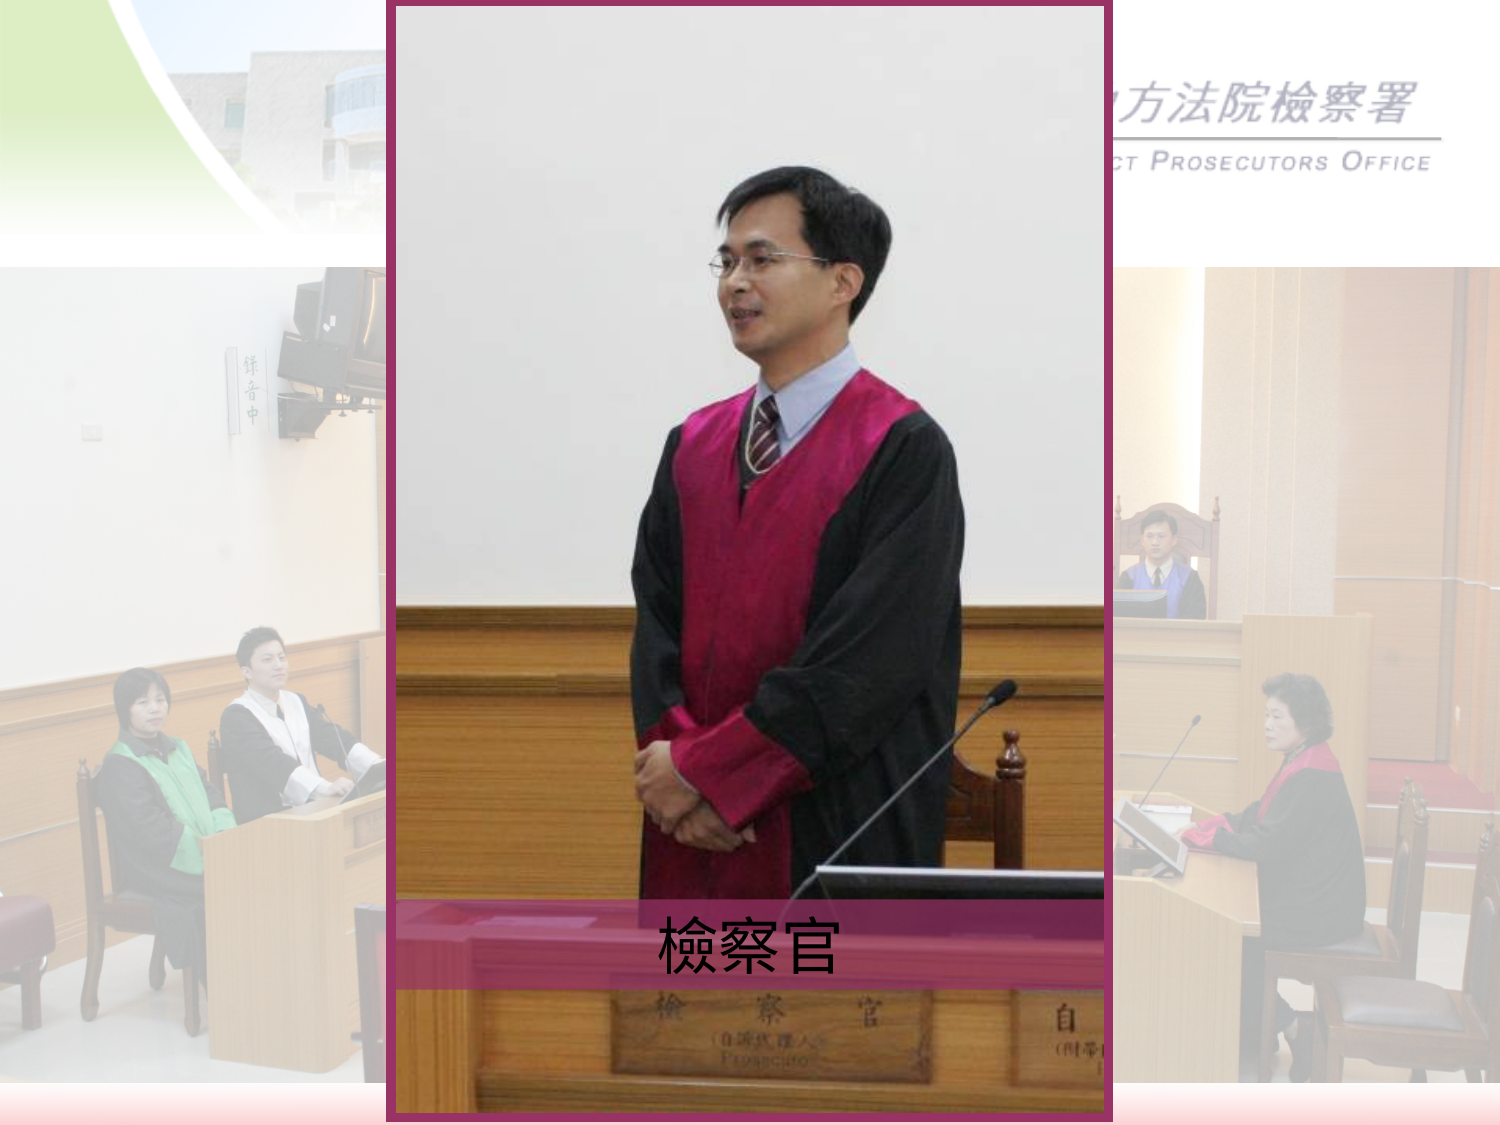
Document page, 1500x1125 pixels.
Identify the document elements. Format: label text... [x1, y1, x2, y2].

picture [395, 990, 1104, 1113]
picture [395, 6, 1104, 899]
text_box 檢察官 [395, 899, 1105, 990]
text_box [0, 0, 1500, 1125]
